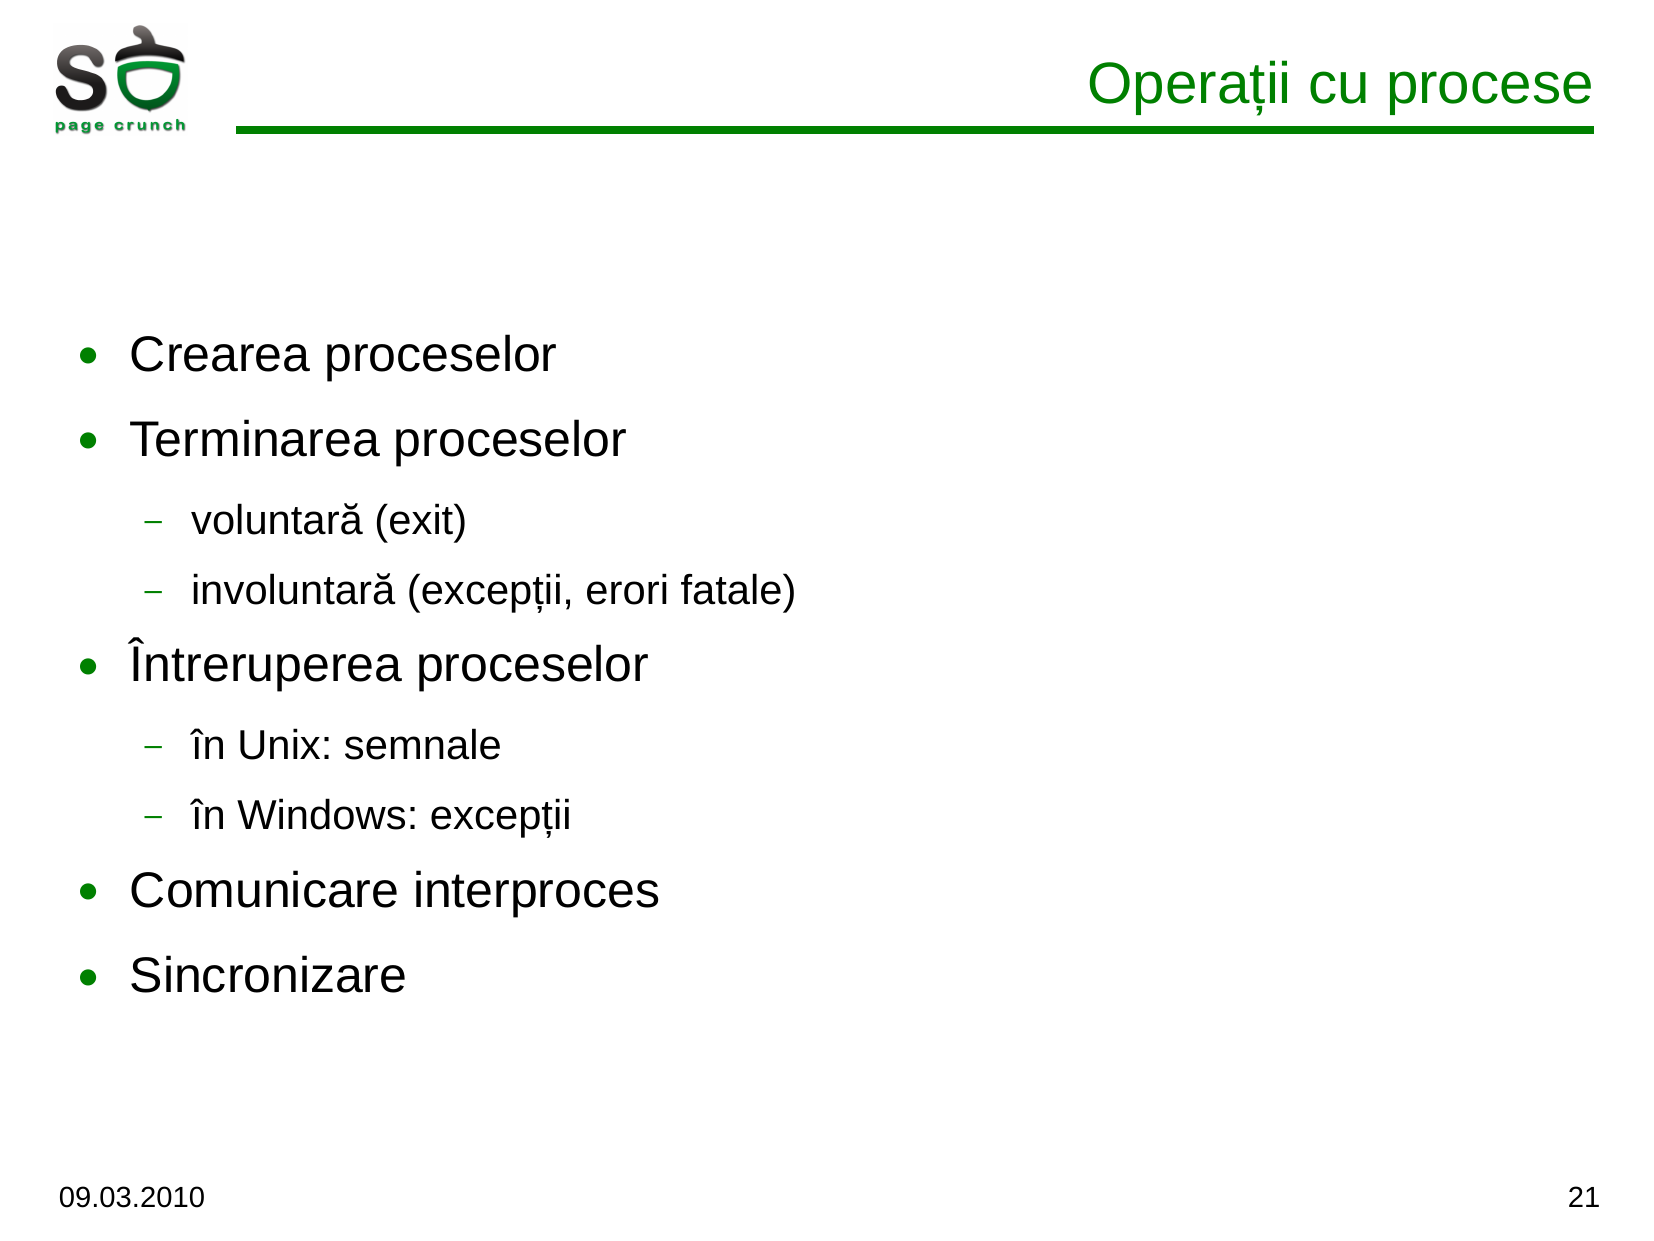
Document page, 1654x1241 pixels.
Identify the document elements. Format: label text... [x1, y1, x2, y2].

title Operații cu procese [236, 49, 1595, 119]
list Crearea proceselor Terminarea proceselor voluntară (exit) involuntară (excepții, erori fatale) Întreruperea proceselor în Unix: semnale în Windows: excepții Comunicare interproces Sincronizare [59, 177, 1595, 1152]
picture [53, 23, 188, 136]
